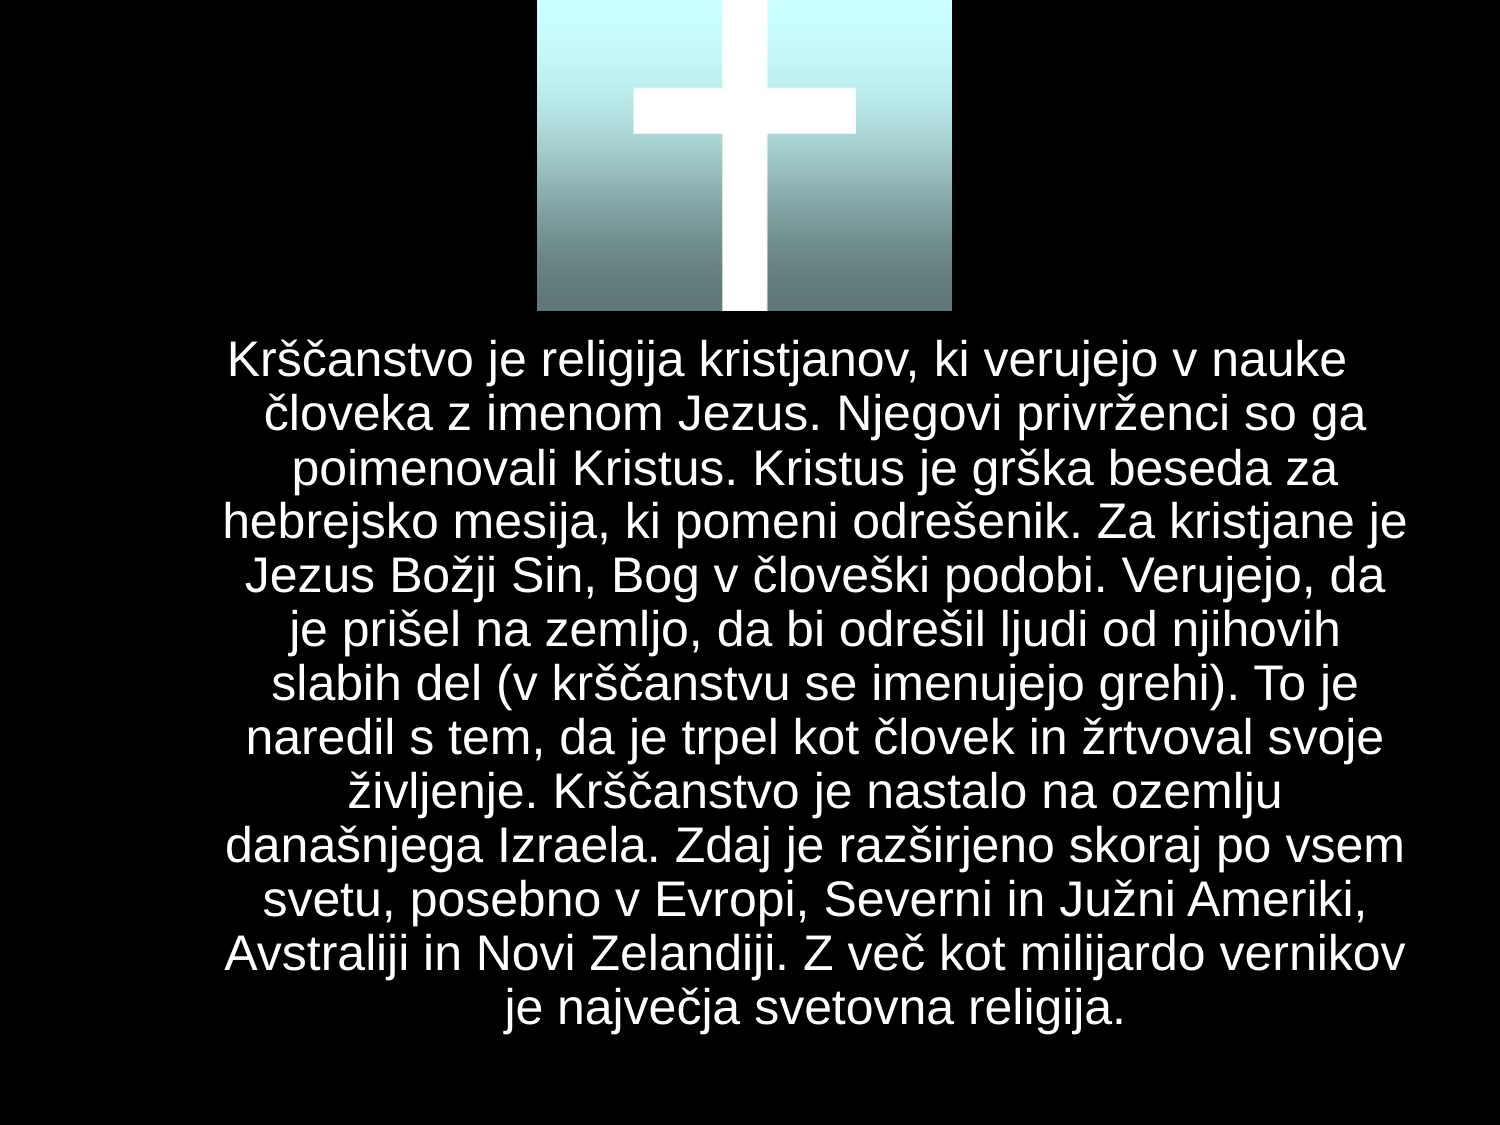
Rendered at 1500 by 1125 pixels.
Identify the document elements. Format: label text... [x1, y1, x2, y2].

picture [537, 0, 952, 311]
list Krščanstvo je religija kristjanov, ki verujejo v nauke človeka z imenom Jezus. Njegovi privrženci so ga poimenovali Kristus. Kristus je grška beseda za hebrejsko mesija, ki pomeni odrešenik. Za kristjane je Jezus Božji Sin, Bog v človeški podobi. Verujejo, da je prišel na zemljo, da bi odrešil ljudi od njihovih slabih del (v krščanstvu se imenujejo grehi). To je naredil s tem, da je trpel kot človek in žrtvoval svoje življenje. Krščanstvo je nastalo na ozemlju današnjega Izraela. Zdaj je razširjeno skoraj po vsem svetu, posebno v Evropi, Severni in Južni Ameriki, Avstraliji in Novi Zelandiji. Z več kot milijardo vernikov je največja svetovna religija. [147, 326, 1427, 1088]
